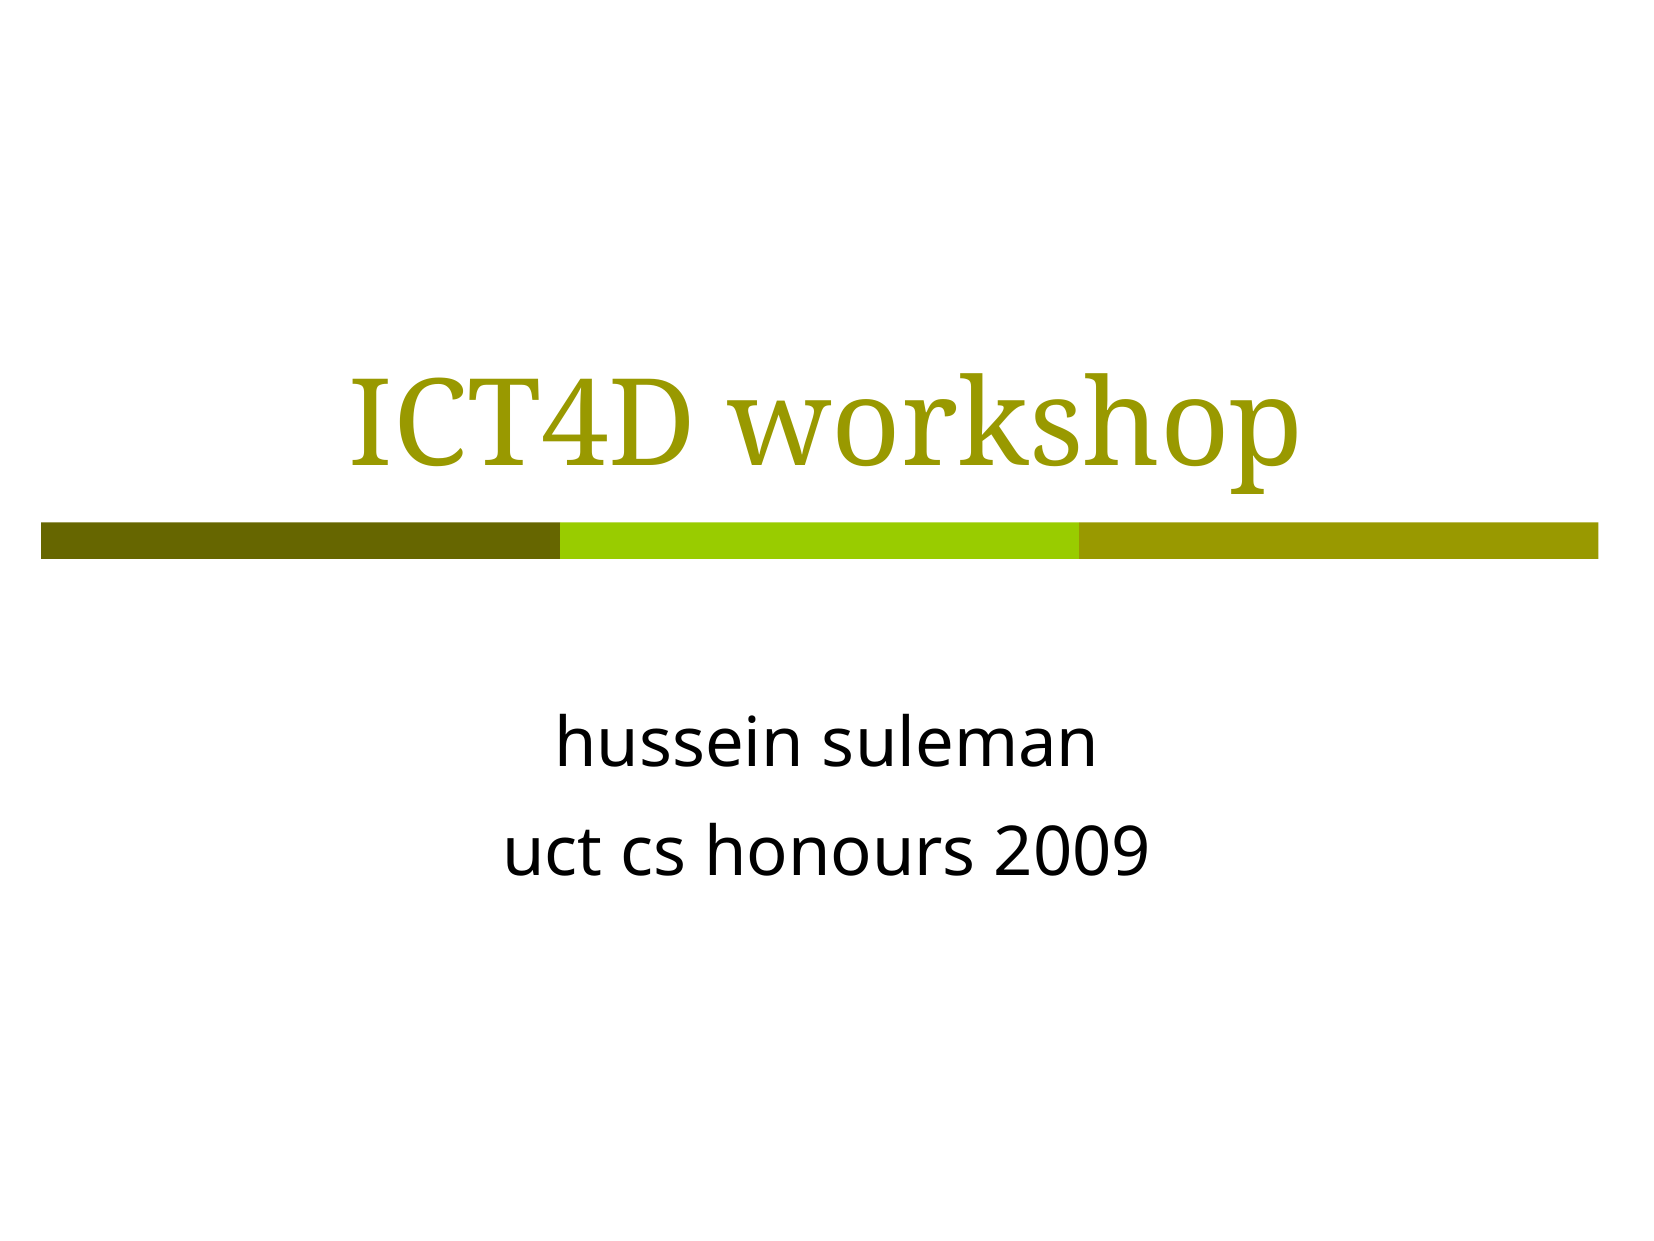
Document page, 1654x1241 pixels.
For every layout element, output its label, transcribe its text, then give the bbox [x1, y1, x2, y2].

title ICT4D workshop [123, 123, 1530, 509]
subtitle hussein suleman uct cs honours 2009 [248, 685, 1406, 991]
